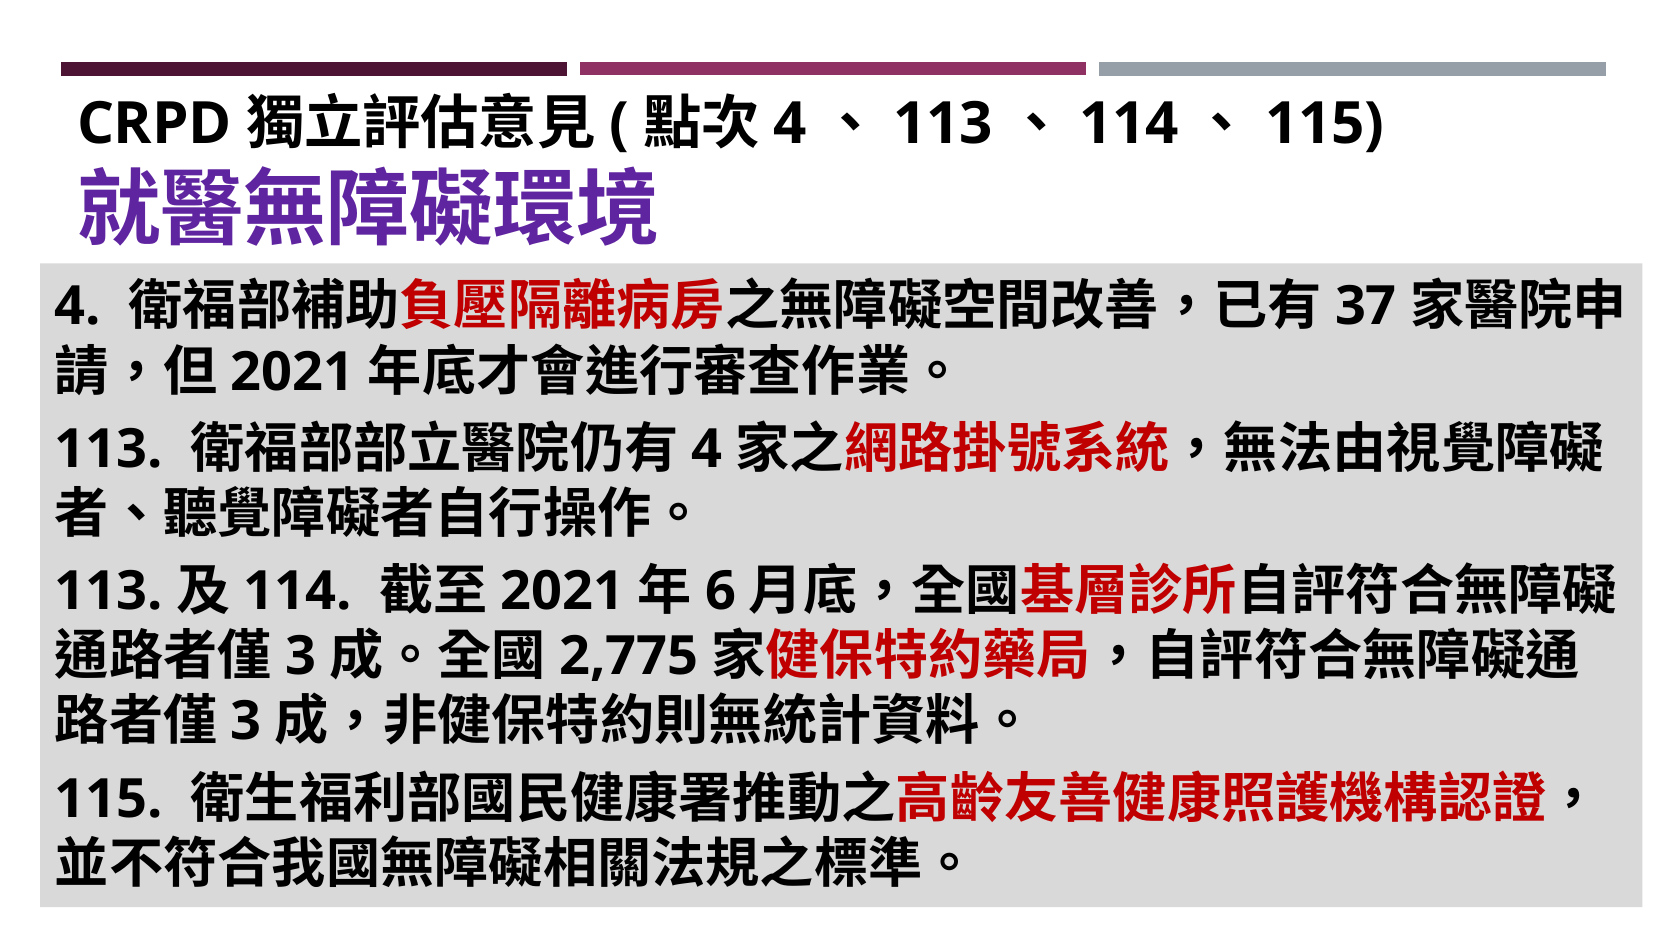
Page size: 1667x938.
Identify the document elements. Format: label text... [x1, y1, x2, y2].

text_box CRPD獨立評估意見(點次4、113、114、115) 就醫無障礙環境 [62, 76, 1605, 263]
text_box 4. 衛福部補助負壓隔離病房之無障礙空間改善，已有37家醫院申請，但2021年底才會進行審查作業。 113. 衛福部部立醫院仍有4家之網路掛號系統，無法由視覺障礙者、聽覺障礙者自行操作。 113.及114. 截至2021年6月底，全國基層診所自評符合無障礙通路者僅3成。全國2,775家健保特約藥局，自評符合無障礙通路者僅3成，非健保特約則無統計資料。 115. 衛生福利部國民健康署推動之高齡友善健康照護機構認證，並不符合我國無障礙相關法規之標準。 [40, 263, 1643, 908]
